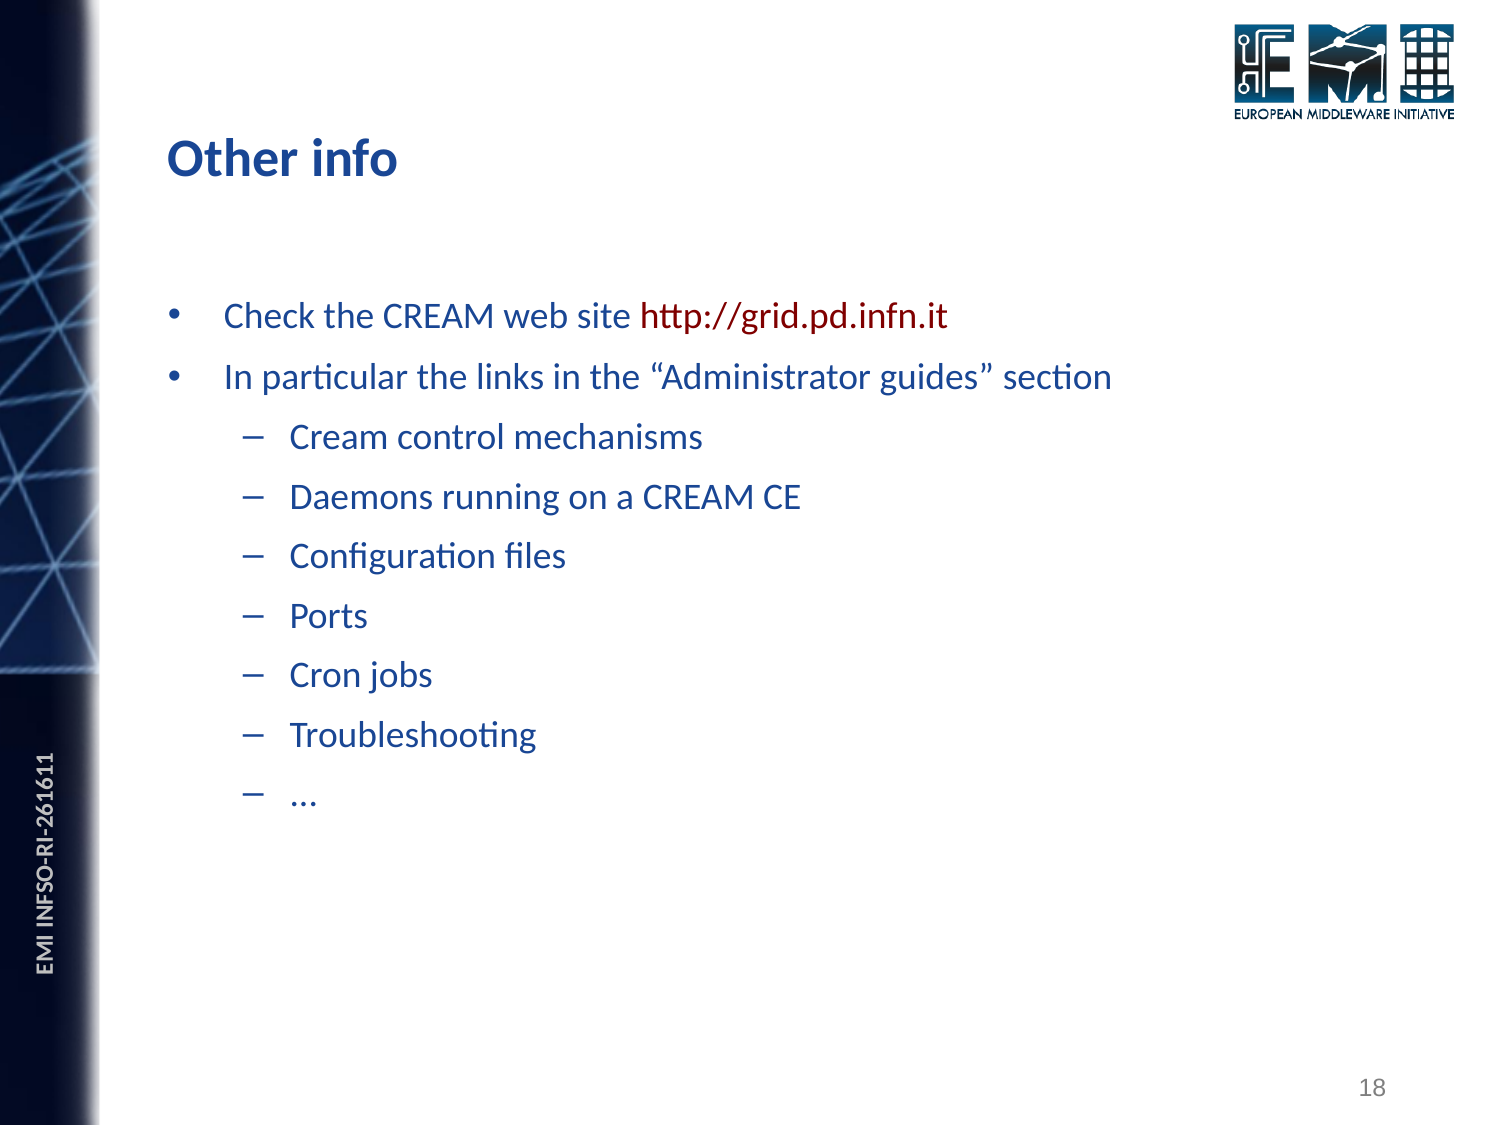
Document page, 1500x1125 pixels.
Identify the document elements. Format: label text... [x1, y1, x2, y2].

picture [0, 0, 111, 1125]
list Check the CREAM web site http://grid.pd.infn.it In particular the links in the “Administrator guides” section Cream control mechanisms Daemons running on a CREAM CE Configuration files Ports Cron jobs Troubleshooting ... [153, 221, 1381, 1053]
text_box <number> [1343, 1063, 1426, 1123]
text_box Other info [153, 115, 1388, 196]
picture [1185, 8, 1500, 140]
